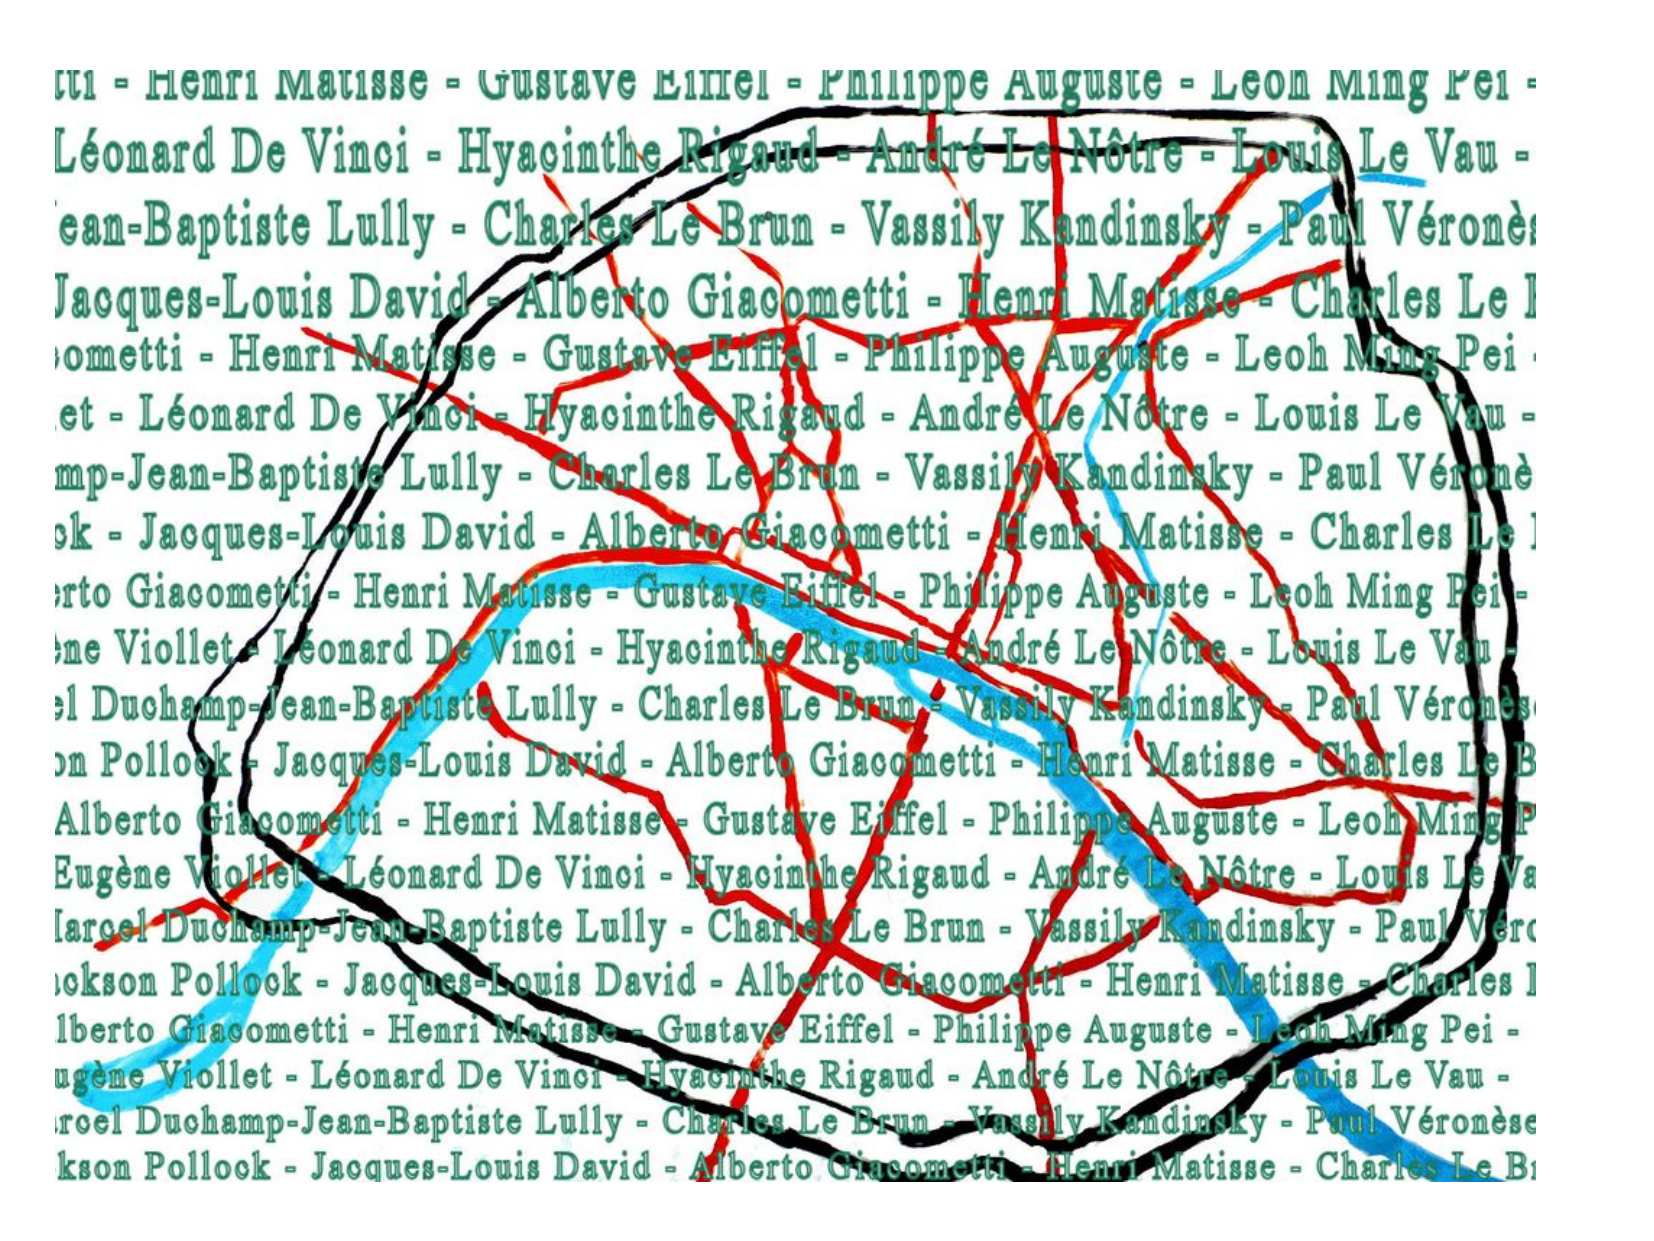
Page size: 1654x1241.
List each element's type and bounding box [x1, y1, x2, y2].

picture [55, 70, 1536, 1182]
